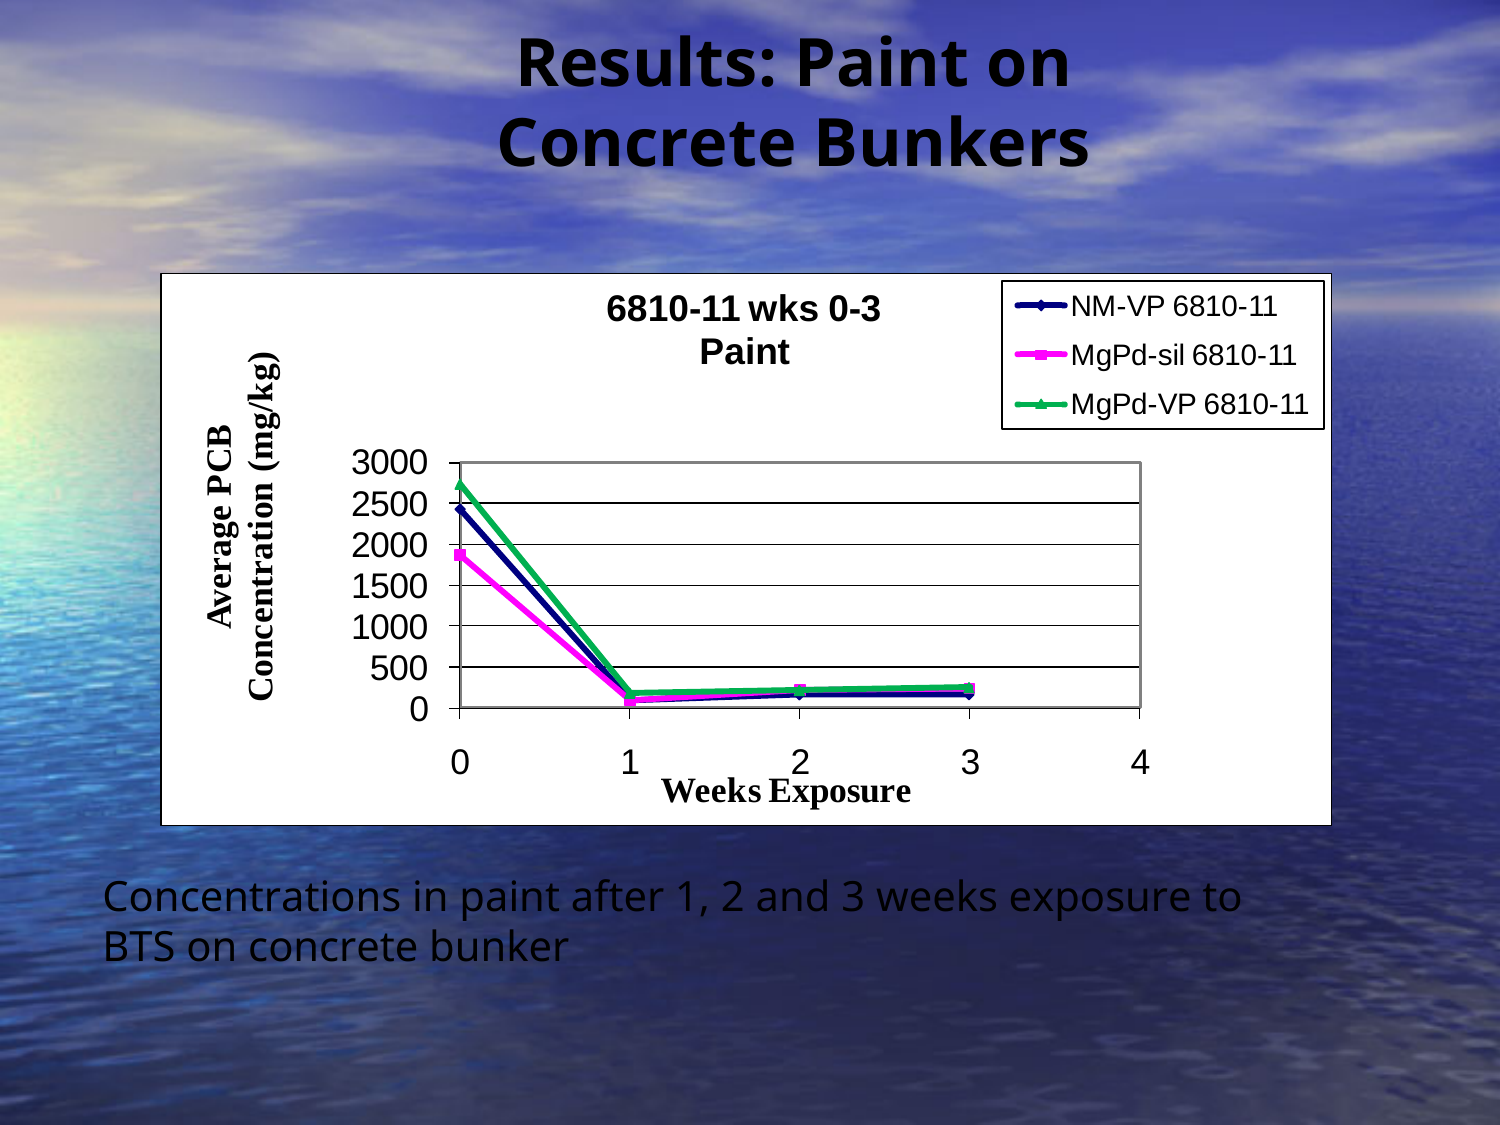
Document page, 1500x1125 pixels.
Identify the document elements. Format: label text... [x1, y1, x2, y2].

text_box Results: Paint on Concrete Bunkers [350, 12, 1238, 188]
chart [150, 262, 1342, 835]
text_box Concentrations in paint after 1, 2 and 3 weeks exposure to BTS on concrete bunker [87, 862, 1338, 1028]
picture [0, 0, 1500, 1125]
